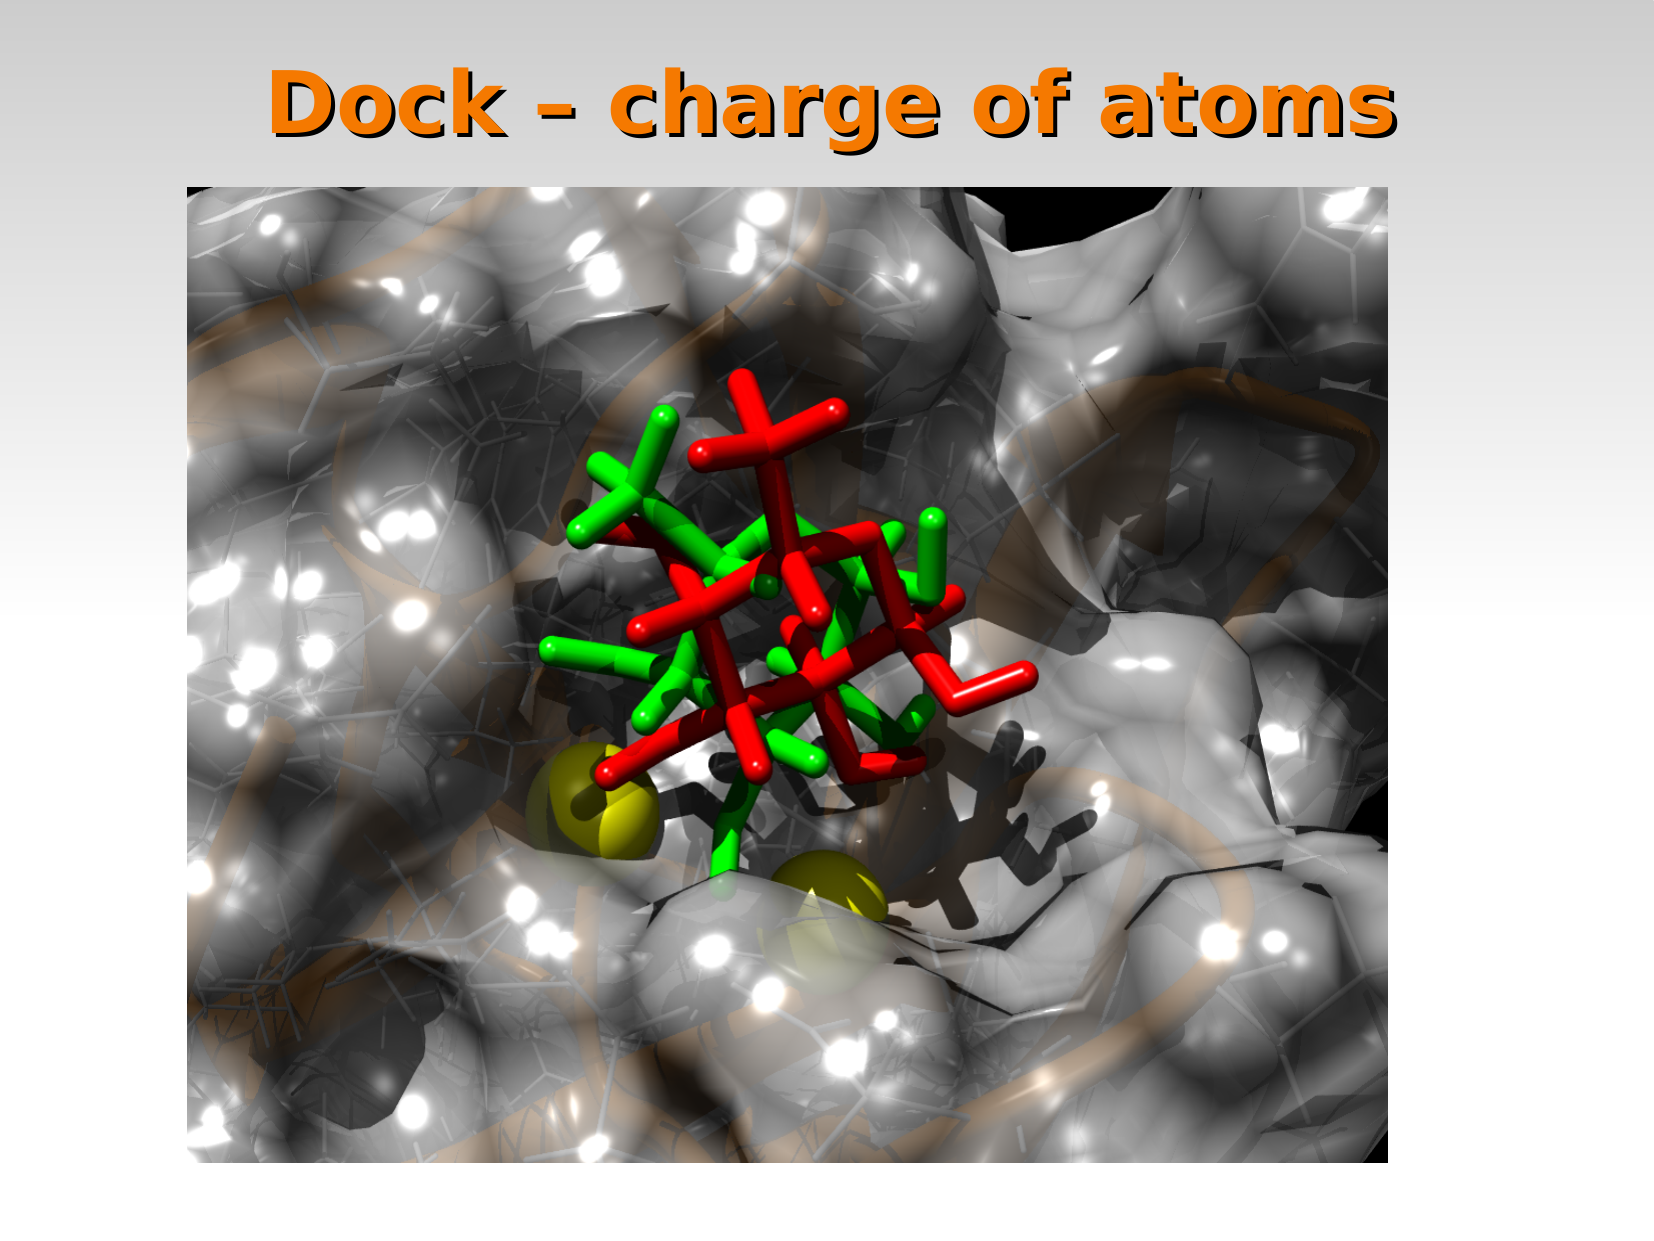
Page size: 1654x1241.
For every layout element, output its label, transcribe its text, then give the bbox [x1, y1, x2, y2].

picture [187, 187, 1388, 1163]
title Dock – charge of atoms [86, 0, 1576, 208]
